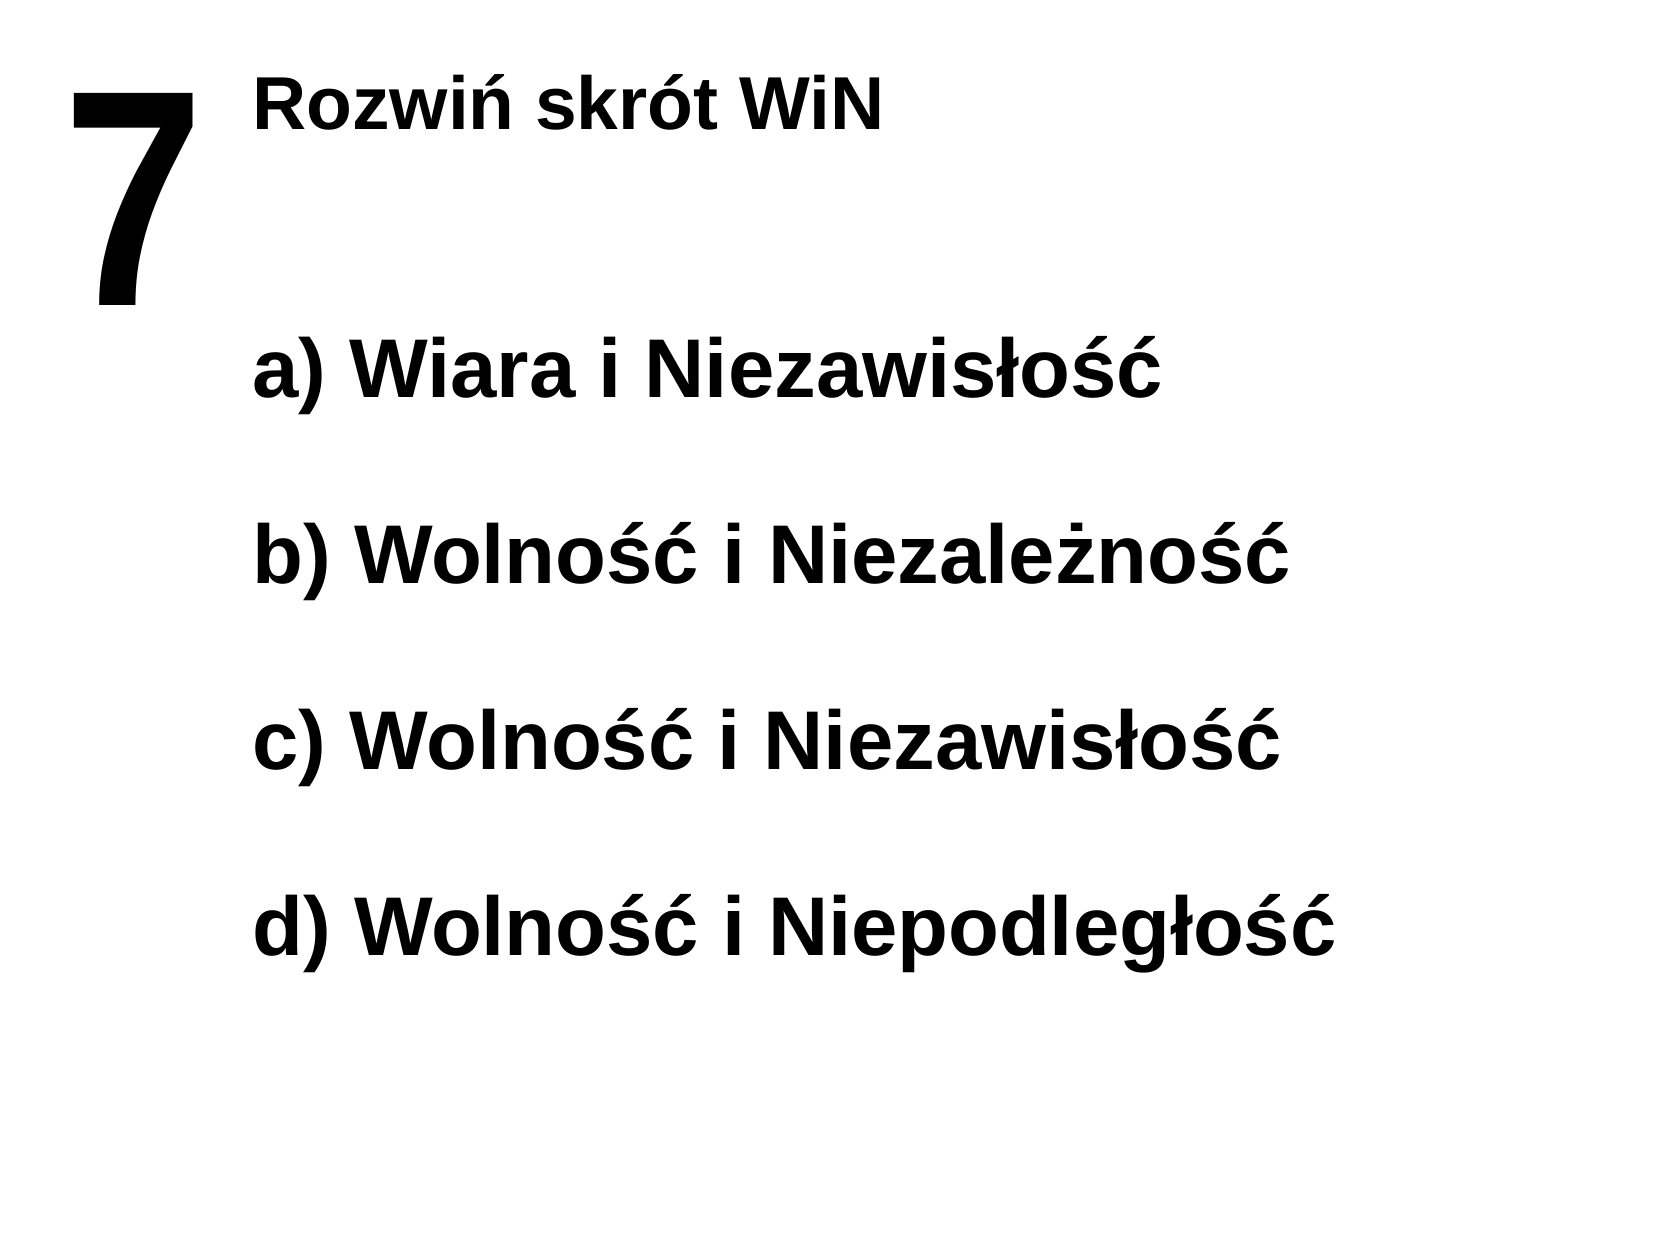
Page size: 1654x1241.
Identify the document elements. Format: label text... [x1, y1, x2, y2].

text_box Rozwiń skrót WiN a) Wiara i Niezawisłość b) Wolność i Niezależność c) Wolność i Niezawisłość d) Wolność i Niepodległość [252, 61, 1615, 372]
text_box 7 [8, 9, 260, 308]
